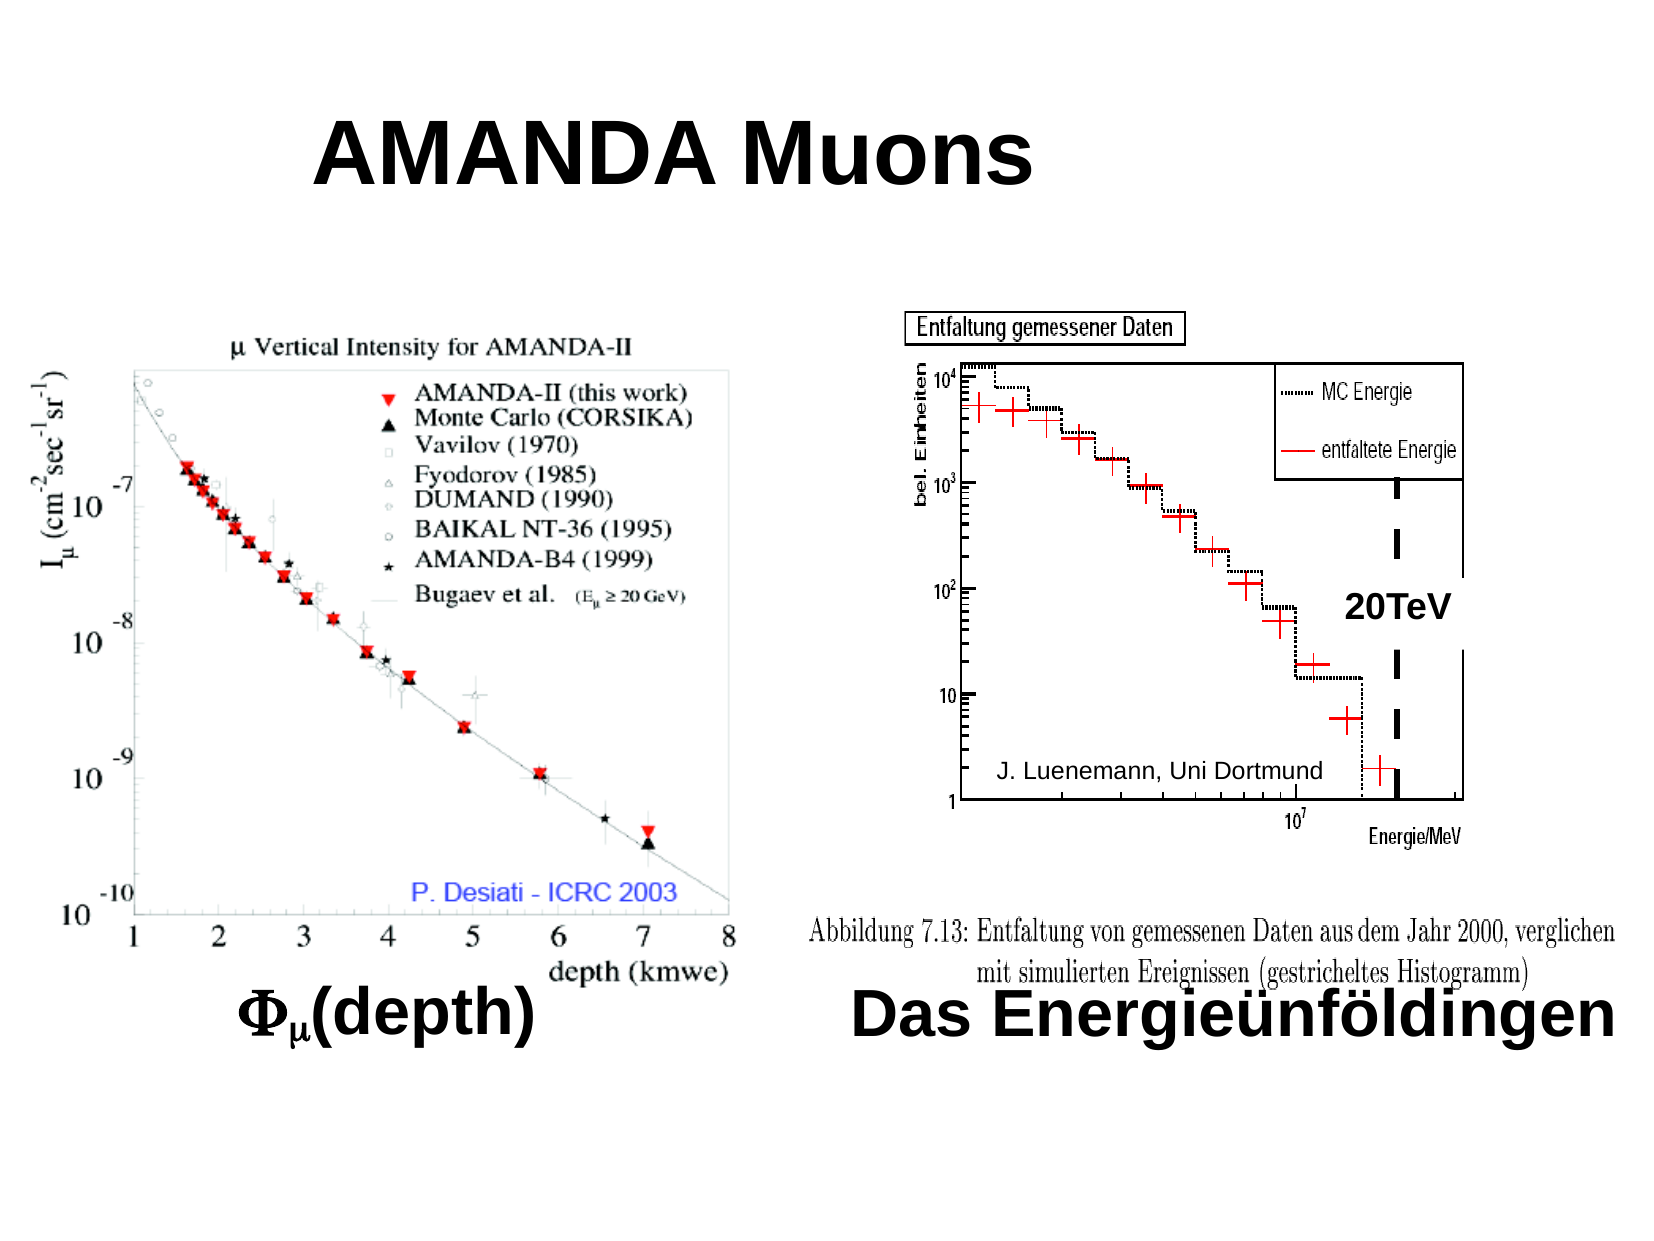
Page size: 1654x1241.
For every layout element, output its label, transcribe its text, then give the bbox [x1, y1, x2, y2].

text_box Das Energieünföldingen [835, 968, 1633, 1085]
text_box Fm(depth) [222, 966, 552, 1102]
text_box J. Luenemann, Uni Dortmund [981, 749, 1341, 802]
picture [17, 284, 1654, 1010]
text_box AMANDA Muons [296, 93, 1053, 248]
text_box 20TeV [1329, 578, 1468, 650]
